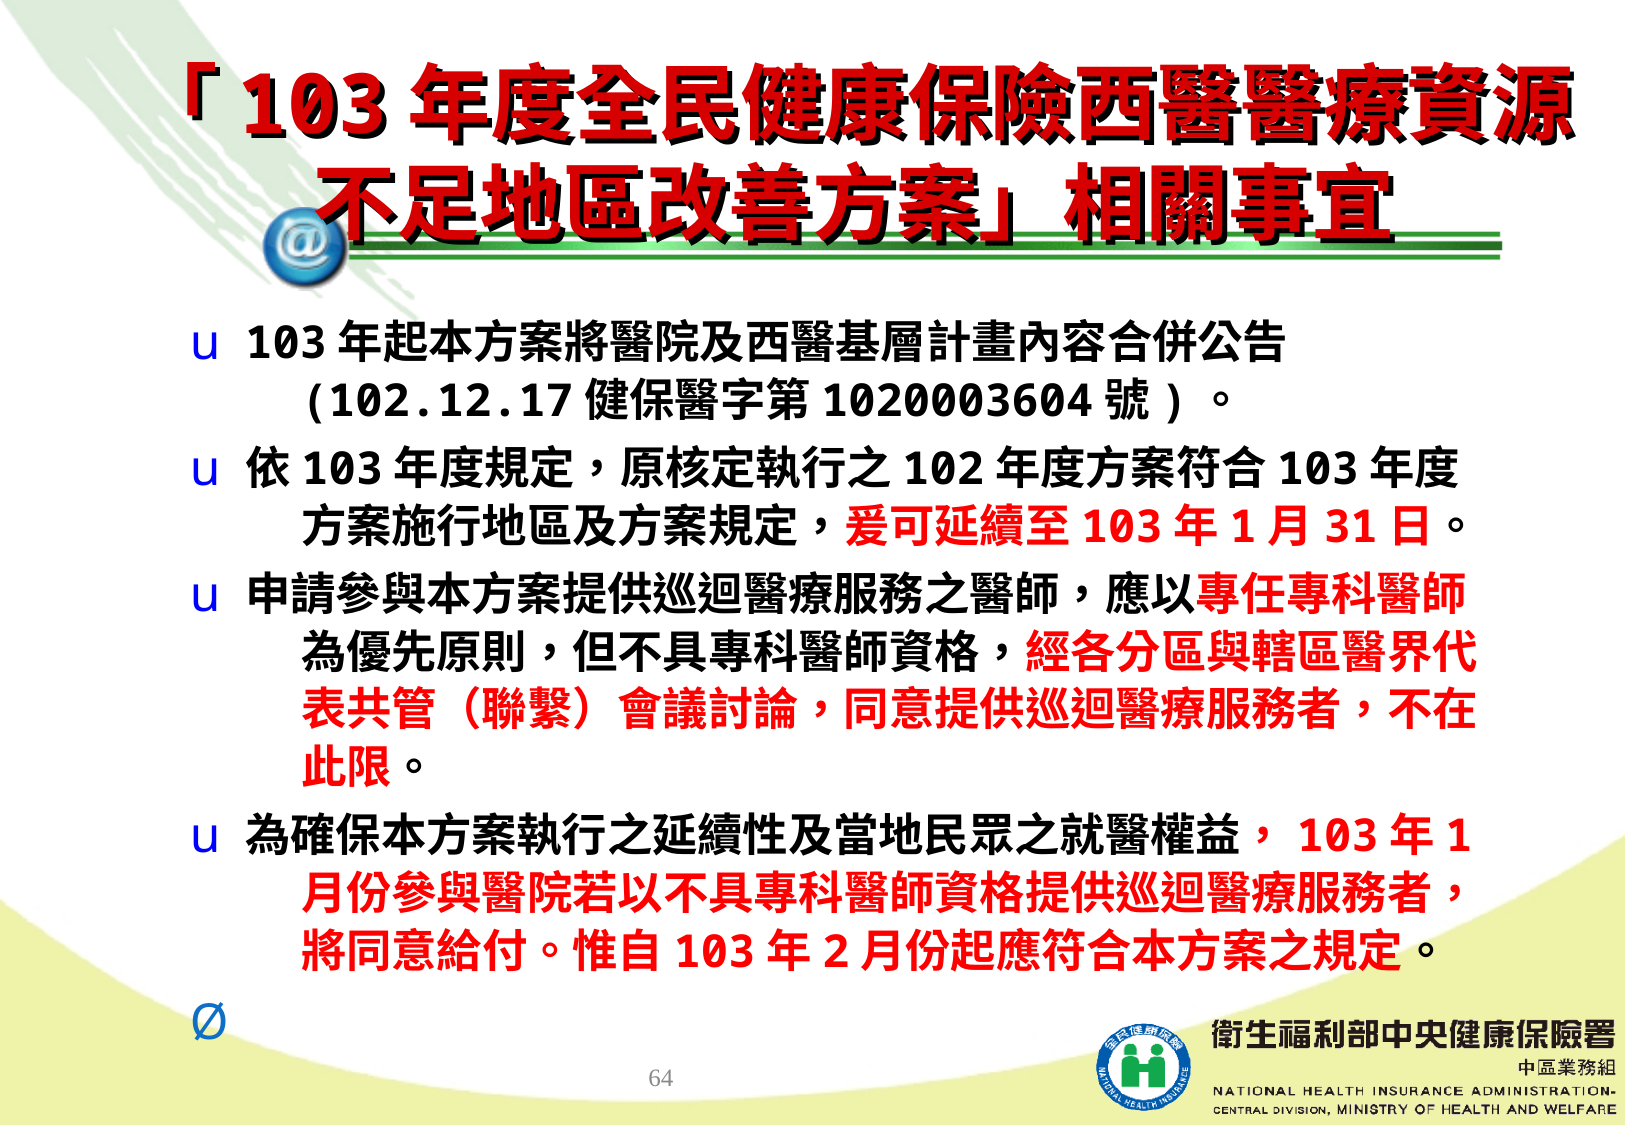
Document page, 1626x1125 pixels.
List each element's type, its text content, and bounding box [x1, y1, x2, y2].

text_box [633, 1046, 1013, 1107]
title 「103年度全民健康保險西醫醫療資源不足地區改善方案」相關事宜 [115, 42, 1593, 231]
list 103年起本方案將醫院及西醫基層計畫內容合併公告(102.12.17健保醫字第1020003604號)。 依103年度規定，原核定執行之102年度方案符合103年度方案施行地區及方案規定，爰可延續至103年1月31日。 申請參與本方案提供巡迴醫療服務之醫師，應以專任專科醫師為優先原則，但不具專科醫師資格，經各分區與轄區醫界代表共管（聯繫）會議討論，同意提供巡迴醫療服務者，不在此限。 為確保本方案執行之延續性及當地民眾之就醫權益，103年1月份參與醫院若以不具專科醫師資格提供巡迴醫療服務者，將同意給付。惟自103年2月份起應符合本方案之規定。 [174, 302, 1498, 997]
